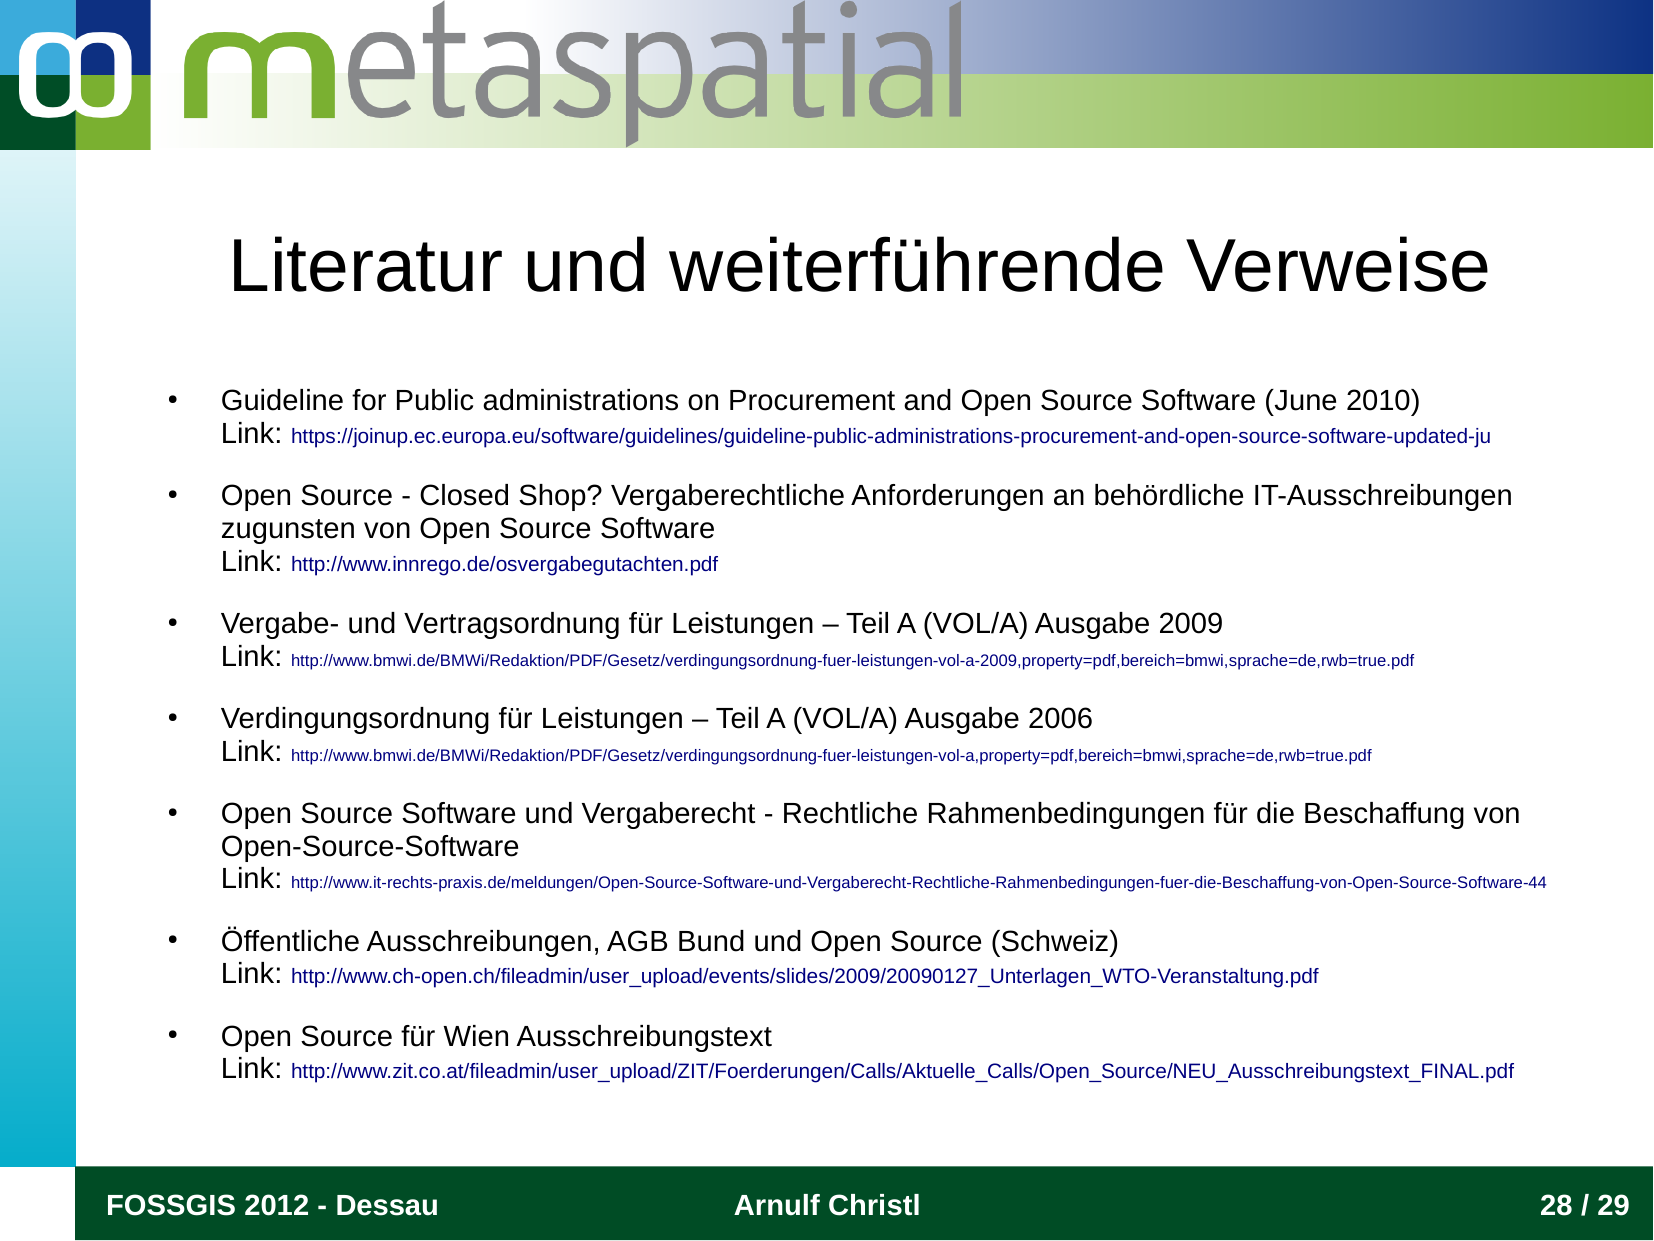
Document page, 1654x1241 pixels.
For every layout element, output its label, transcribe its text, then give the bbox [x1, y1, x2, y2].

title Literatur und weiterführende Verweise [150, 161, 1571, 369]
picture [0, 0, 961, 150]
list Guideline for Public administrations on Procurement and Open Source Software (June 2010) Link: https://joinup.ec.europa.eu/software/guidelines/guideline-public-administrations-procurement-and-open-source-software-updated-ju Open Source - Closed Shop? Vergaberechtliche Anforderungen an behördliche IT-Ausschreibungen zugunsten von Open Source Software Link: http://www.innrego.de/osvergabegutachten.pdf Vergabe- und Vertragsordnung für Leistungen – Teil A (VOL/A) Ausgabe 2009 Link: http://www.bmwi.de/BMWi/Redaktion/PDF/Gesetz/verdingungsordnung-fuer-leistungen-vol-a-2009,property=pdf,bereich=bmwi,sprache=de,rwb=true.pdf Verdingungsordnung für Leistungen – Teil A (VOL/A) Ausgabe 2006 Link: http://www.bmwi.de/BMWi/Redaktion/PDF/Gesetz/verdingungsordnung-fuer-leistungen-vol-a,property=pdf,bereich=bmwi,sprache=de,rwb=true.pdf Open Source Software und Vergaberecht - Rechtliche Rahmenbedingungen für die Beschaffung von Open-Source-Software Link: http://www.it-rechts-praxis.de/meldungen/Open-Source-Software-und-Vergaberecht-Rechtliche-Rahmenbedingungen-fuer-die-Beschaffung-von-Open-Source-Software-44 Öffentliche Ausschreibungen, AGB Bund und Open Source (Schweiz) Link: http://www.ch-open.ch/fileadmin/user_upload/events/slides/2009/20090127_Unterlagen_WTO-Veranstaltung.pdf Open Source für Wien Ausschreibungstext Link: http://www.zit.co.at/fileadmin/user_upload/ZIT/Foerderungen/Calls/Aktuelle_Calls/Open_Source/NEU_Ausschreibungstext_FINAL.pdf [150, 383, 1571, 1086]
